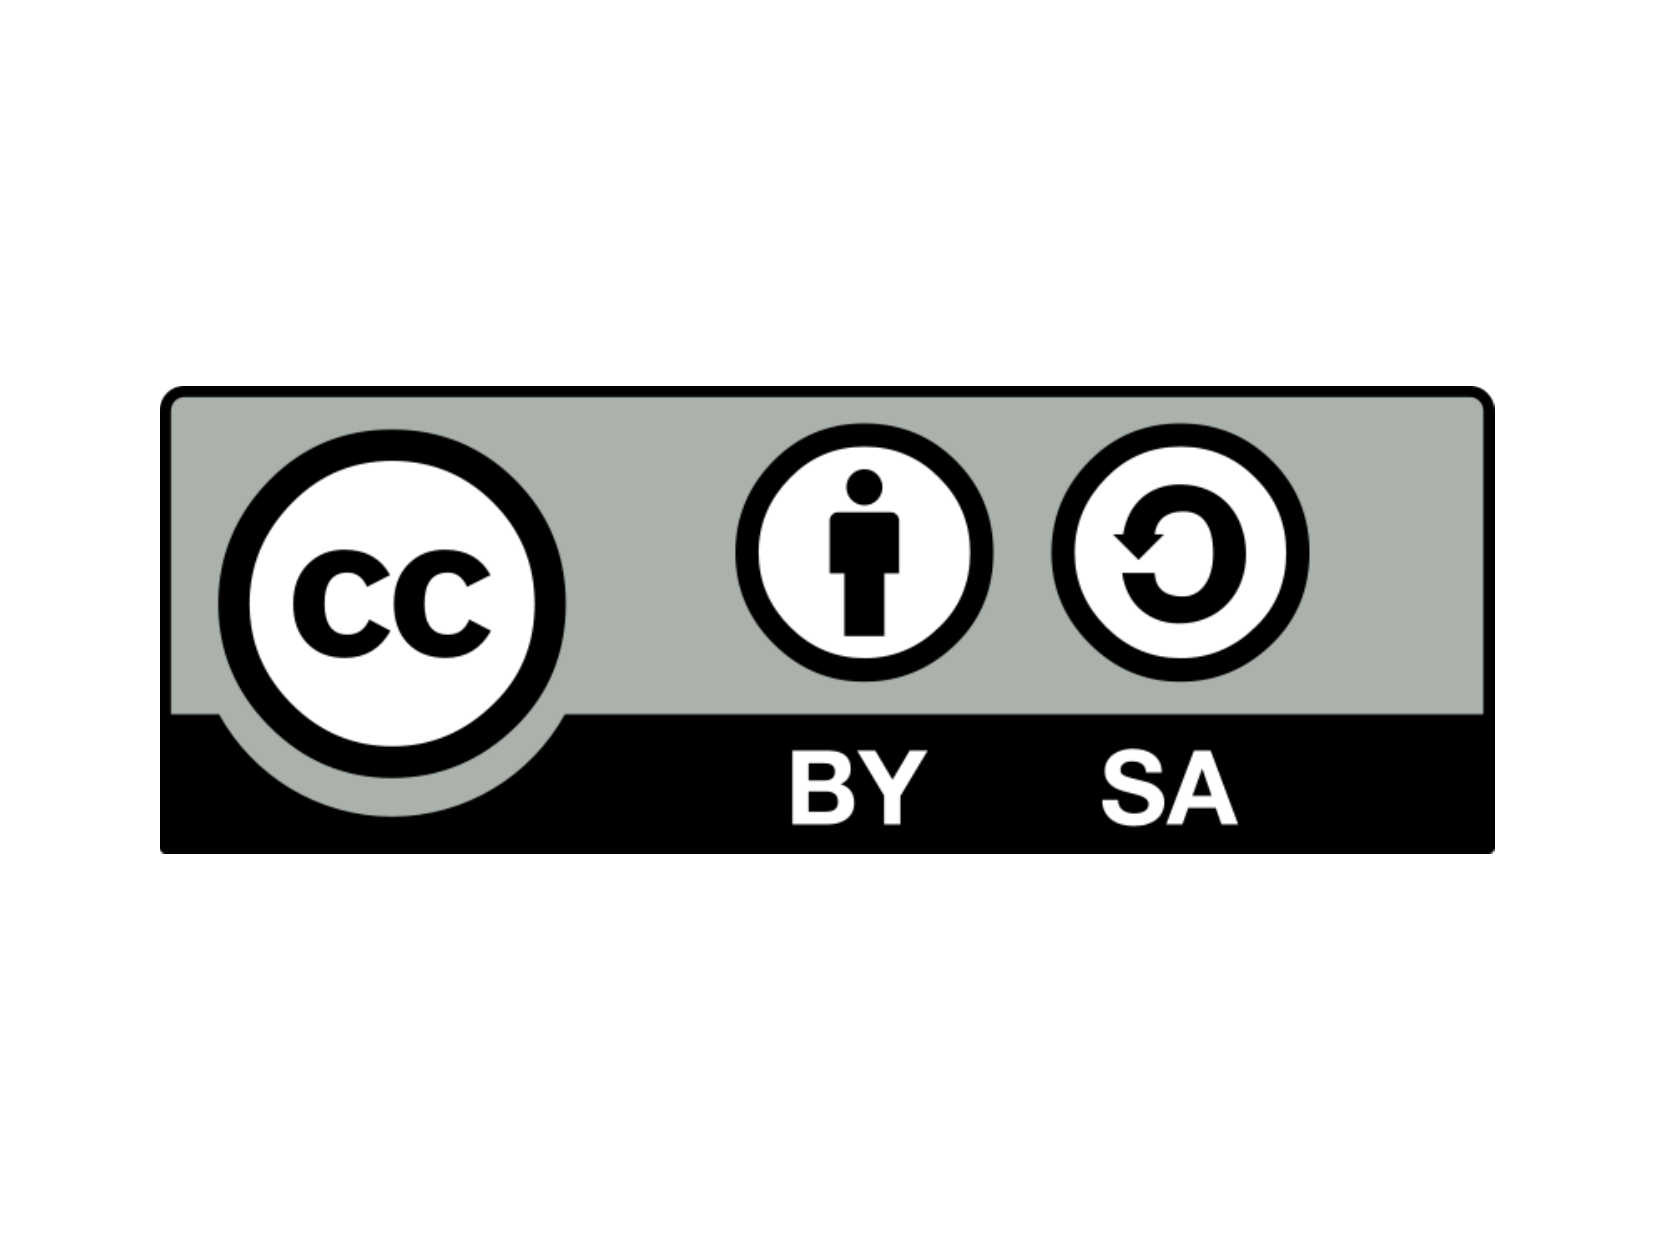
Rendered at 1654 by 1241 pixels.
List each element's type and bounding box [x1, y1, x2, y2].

picture [160, 386, 1495, 854]
